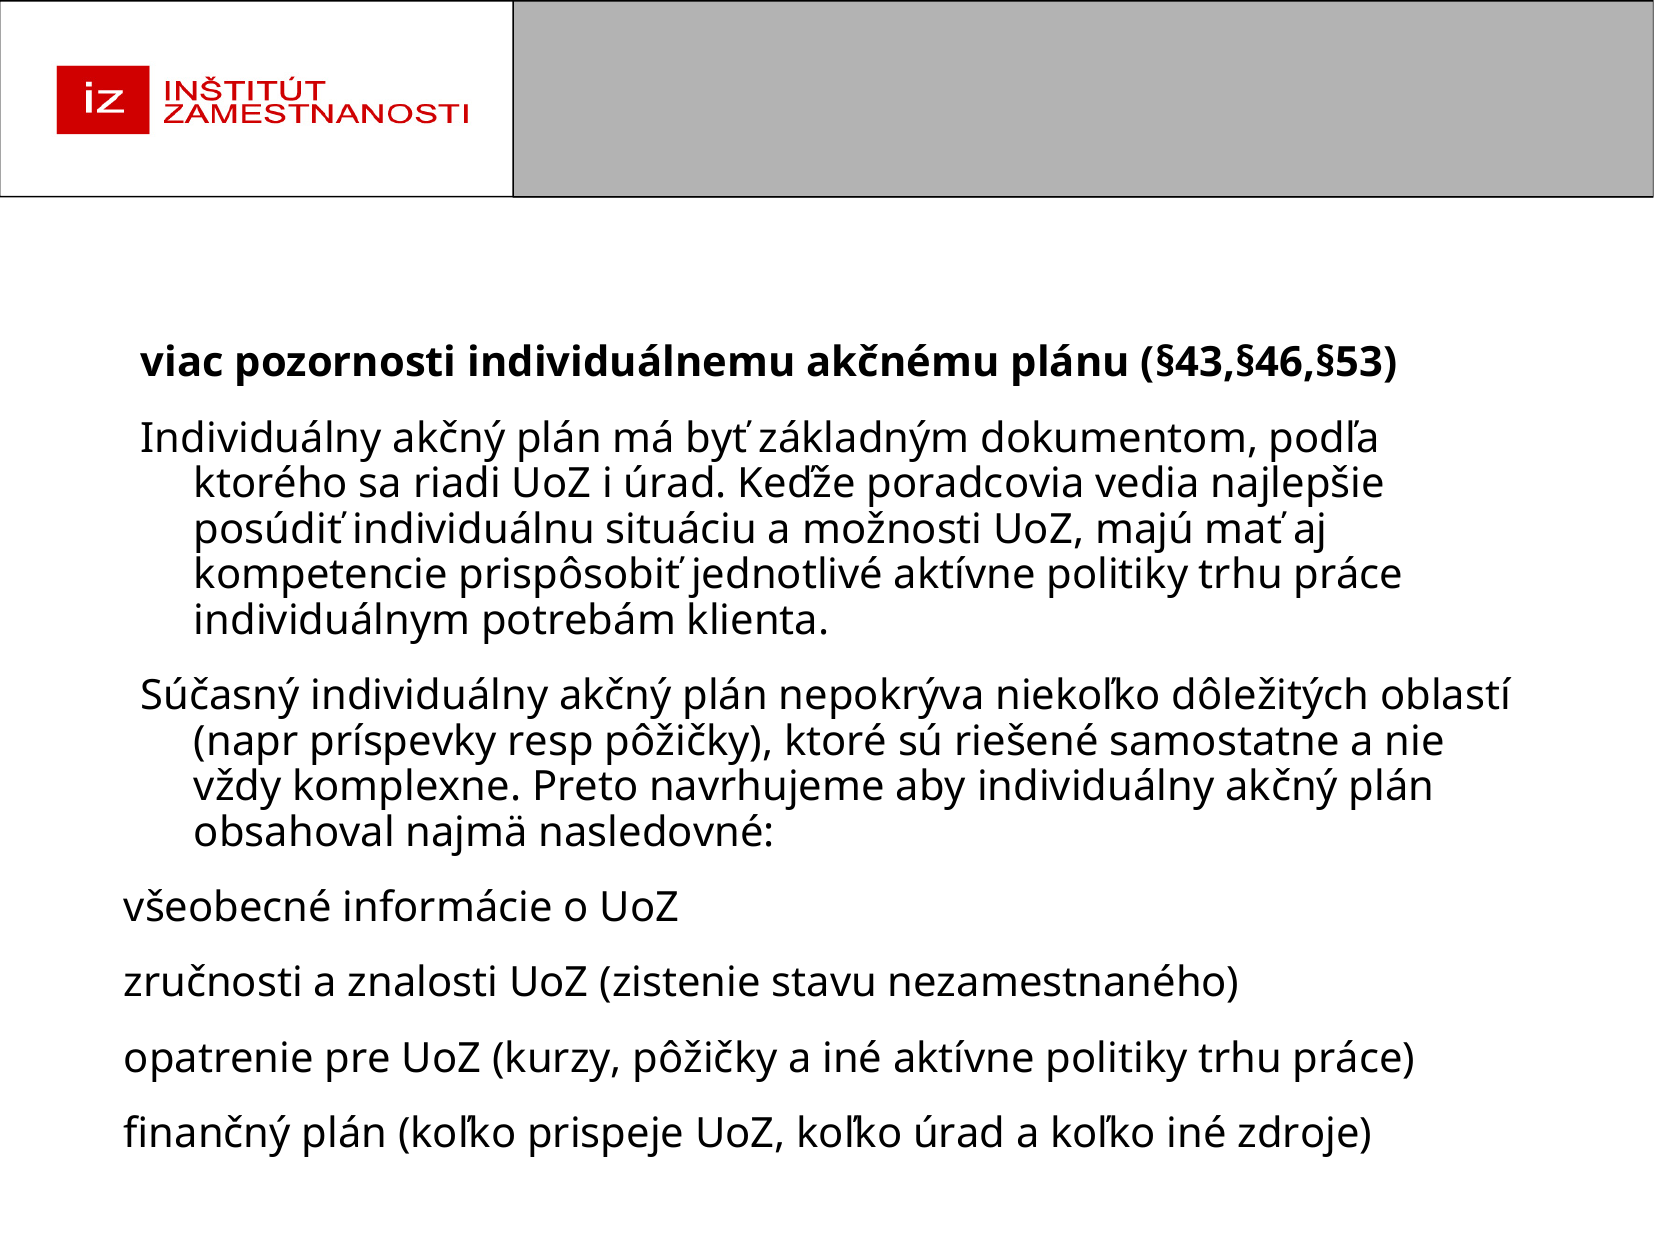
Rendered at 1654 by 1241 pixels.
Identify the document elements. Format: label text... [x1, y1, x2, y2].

list viac pozornosti individuálnemu akčnému plánu (§43,§46,§53) Individuálny akčný plán má byť základným dokumentom, podľa ktorého sa riadi UoZ i úrad. Keďže poradcovia vedia najlepšie posúdiť individuálnu situáciu a možnosti UoZ, majú mať aj kompetencie prispôsobiť jednotlivé aktívne politiky trhu práce individuálnym potrebám klienta. Súčasný individuálny akčný plán nepokrýva niekoľko dôležitých oblastí (napr príspevky resp pôžičky), ktoré sú riešené samostatne a nie vždy komplexne. Preto navrhujeme aby individuálny akčný plán obsahoval najmä nasledovné: všeobecné informácie o UoZ zručnosti a znalosti UoZ (zistenie stavu nezamestnaného) opatrenie pre UoZ (kurzy, pôžičky a iné aktívne politiky trhu práce) finančný plán (koľko prispeje UoZ, koľko úrad a koľko iné zdroje) [123, 340, 1536, 1178]
picture [5, 6, 513, 190]
text_box [0, 0, 1654, 197]
